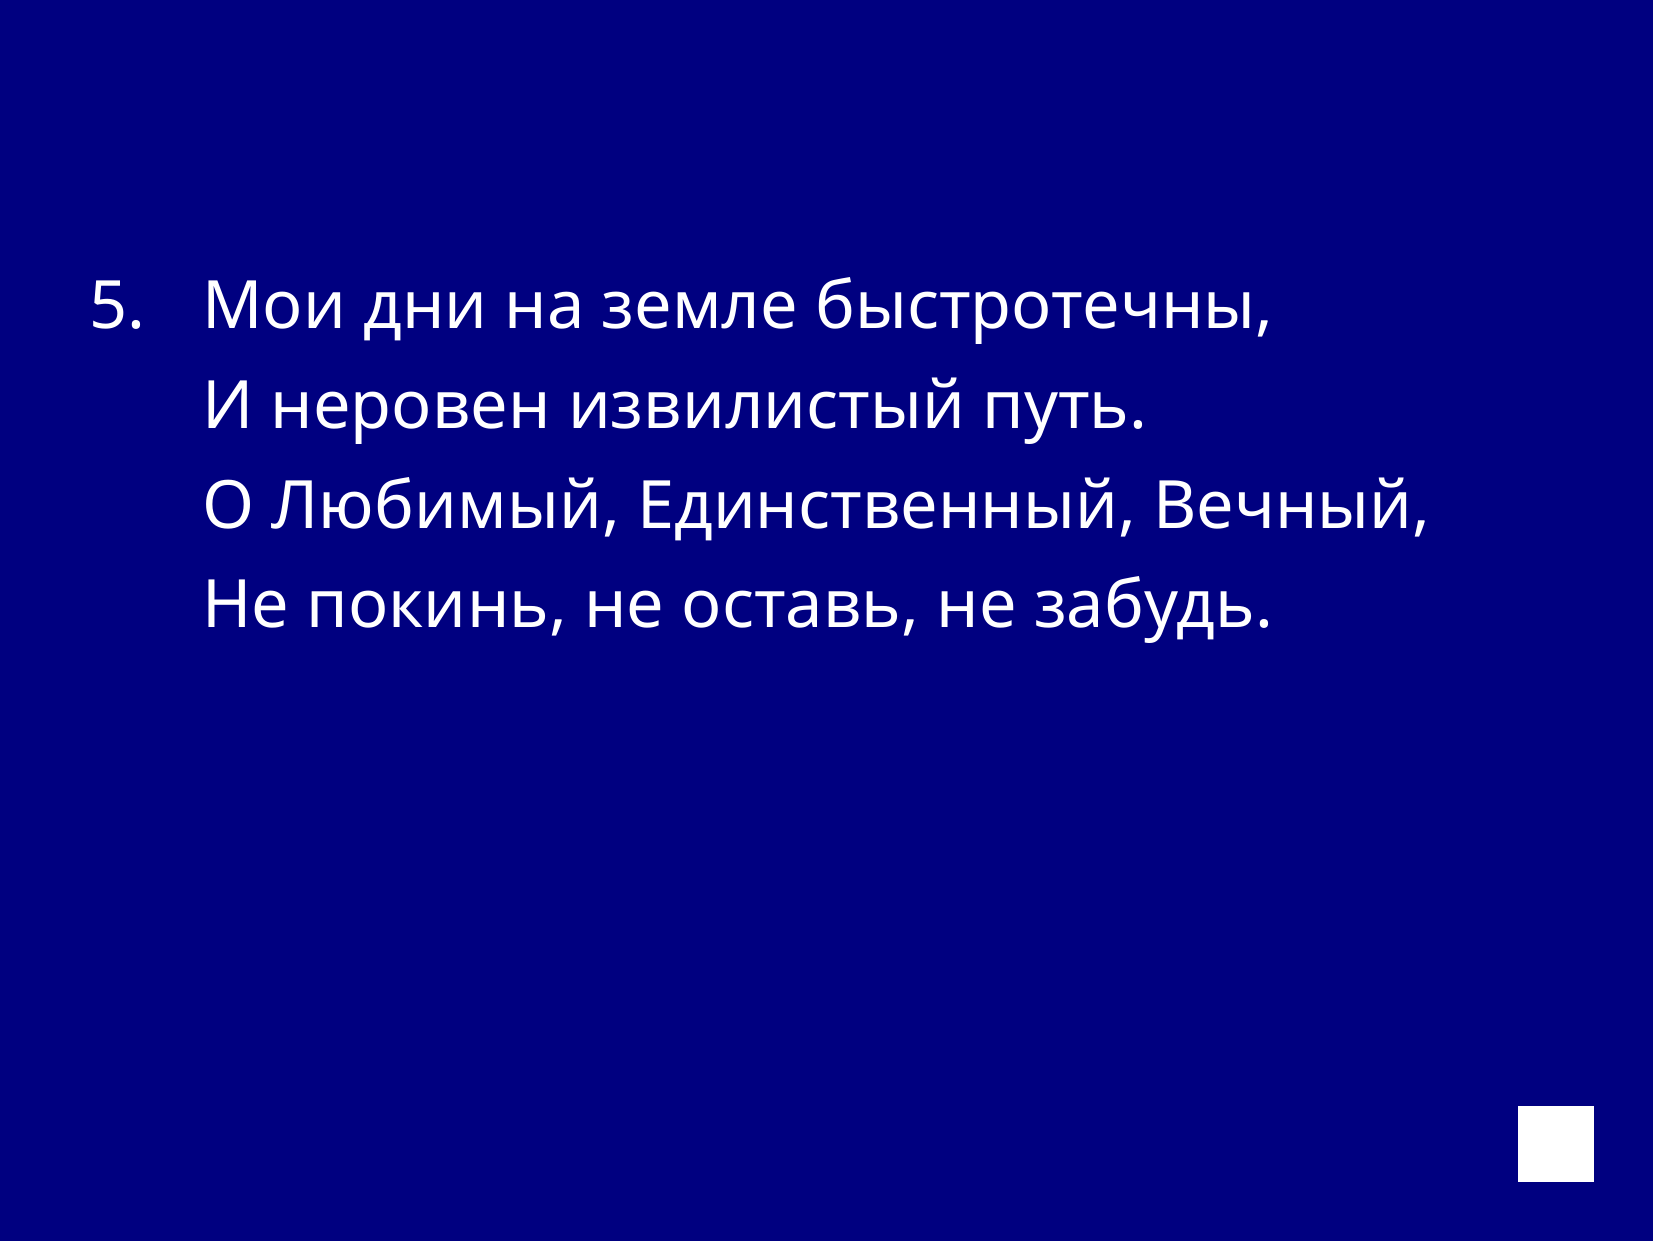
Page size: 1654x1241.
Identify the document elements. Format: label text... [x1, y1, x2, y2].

text_box 5. Мои дни на земле быстротечны, И неровен извилистый путь. О Любимый, Единственный, Вечный, Не покинь, не оставь, не забудь. [75, 150, 1576, 1163]
text_box [1518, 1106, 1594, 1182]
